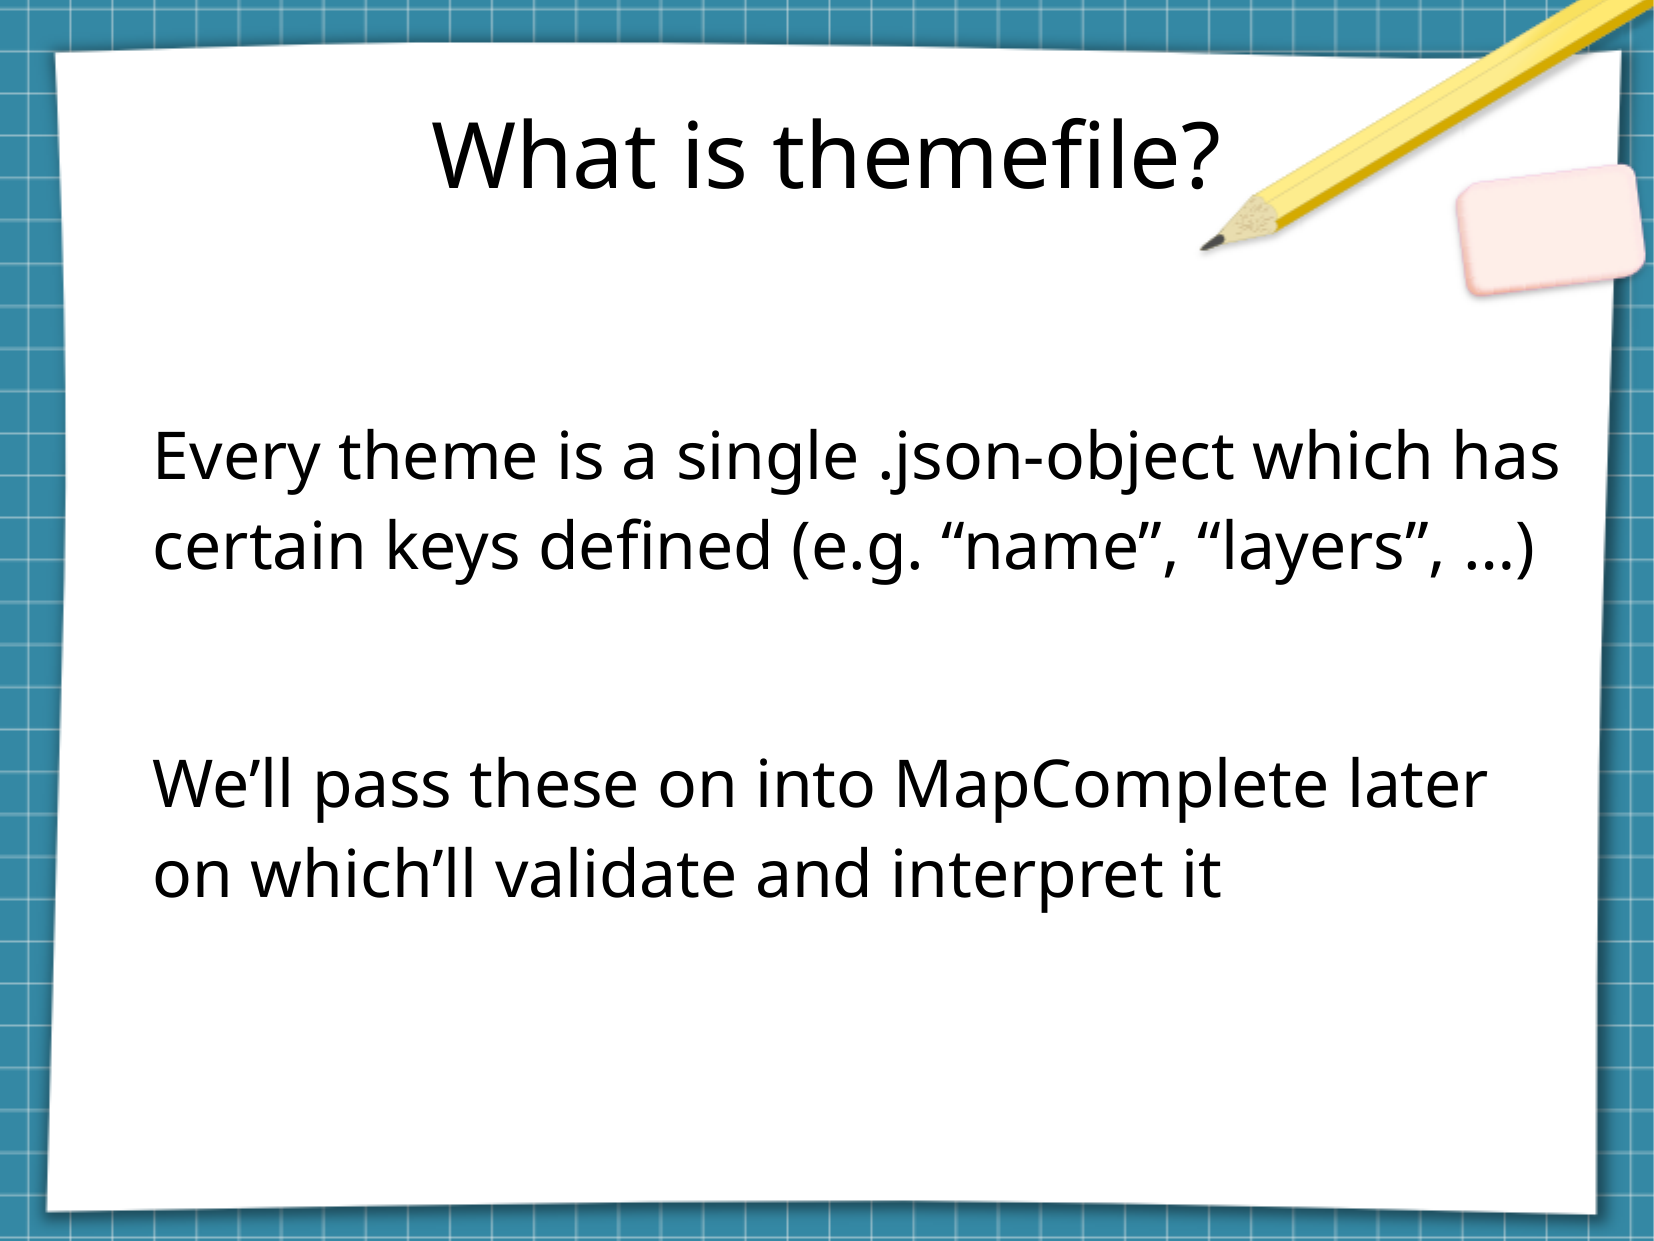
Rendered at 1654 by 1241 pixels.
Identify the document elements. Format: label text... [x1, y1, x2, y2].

title What is themefile? [82, 49, 1571, 257]
picture [0, 0, 1654, 1241]
list Every theme is a single .json-object which has certain keys defined (e.g. “name”, “layers”, …) We’ll pass these on into MapComplete later on which’ll validate and interpret it [82, 290, 1571, 1010]
